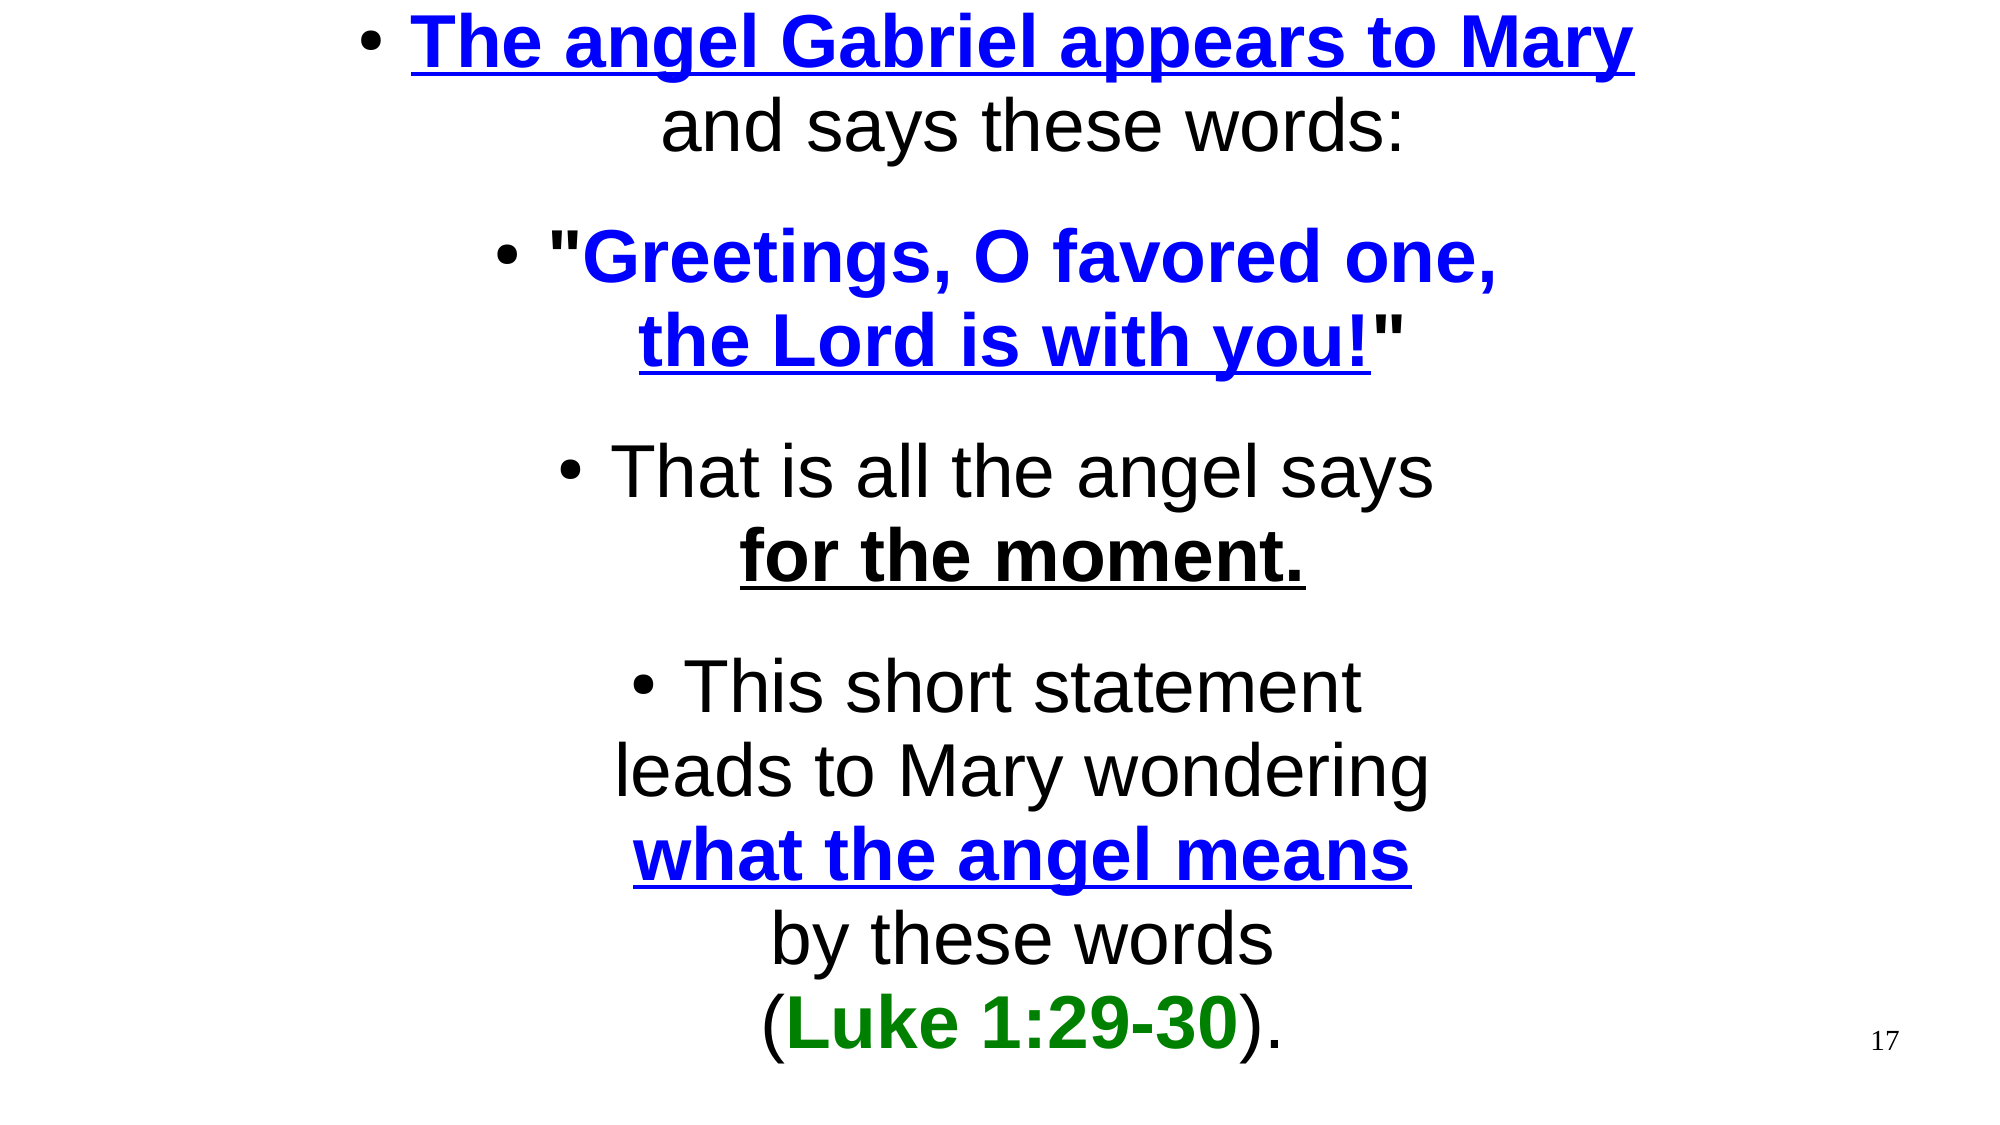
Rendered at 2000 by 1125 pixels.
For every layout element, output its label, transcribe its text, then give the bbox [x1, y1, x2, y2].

list The angel Gabriel appears to Mary and says these words: "Greetings, O favored one, the Lord is with you!" That is all the angel says for the moment. This short statement leads to Mary wondering what the angel means by these words (Luke 1:29-30). [0, 0, 1996, 1123]
